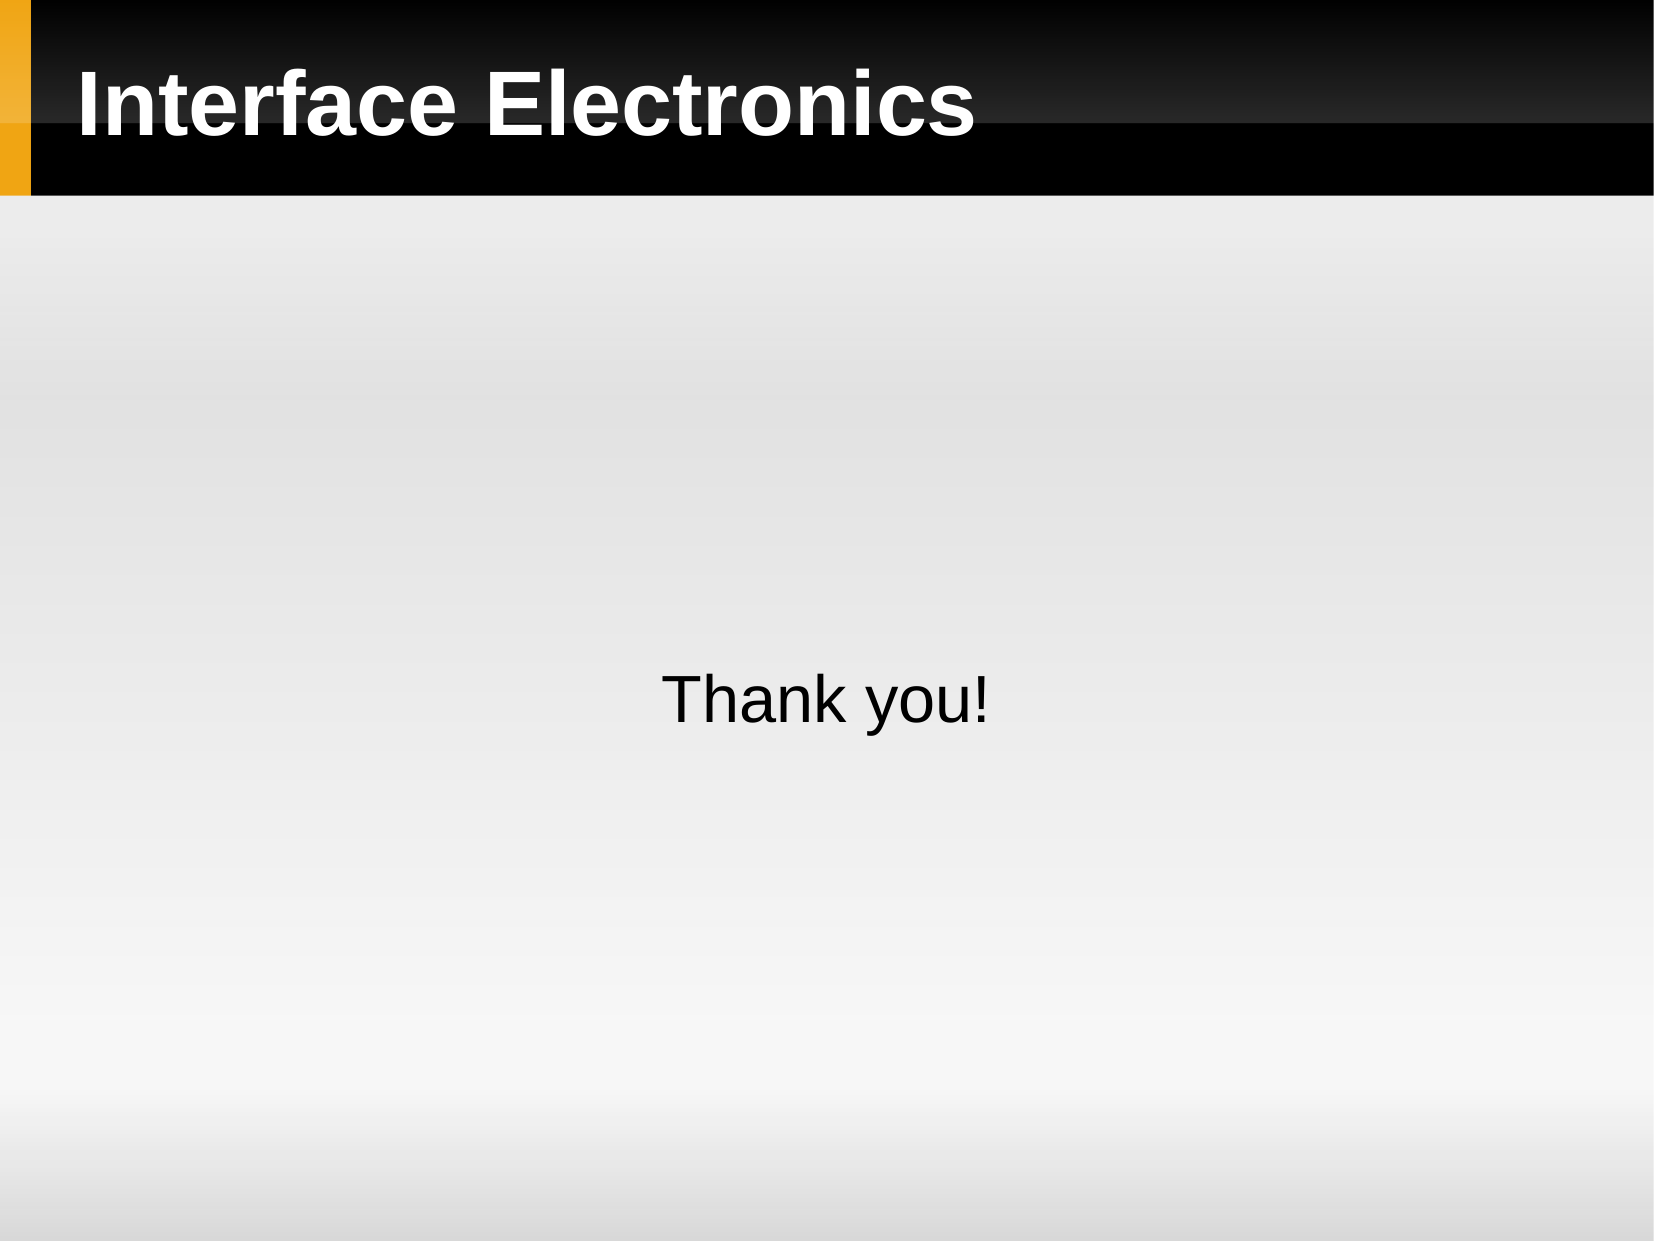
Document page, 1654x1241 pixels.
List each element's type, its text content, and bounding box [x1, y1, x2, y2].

picture [0, 0, 1654, 1241]
subtitle Thank you! [82, 297, 1571, 1102]
title Interface Electronics [76, 0, 1565, 208]
